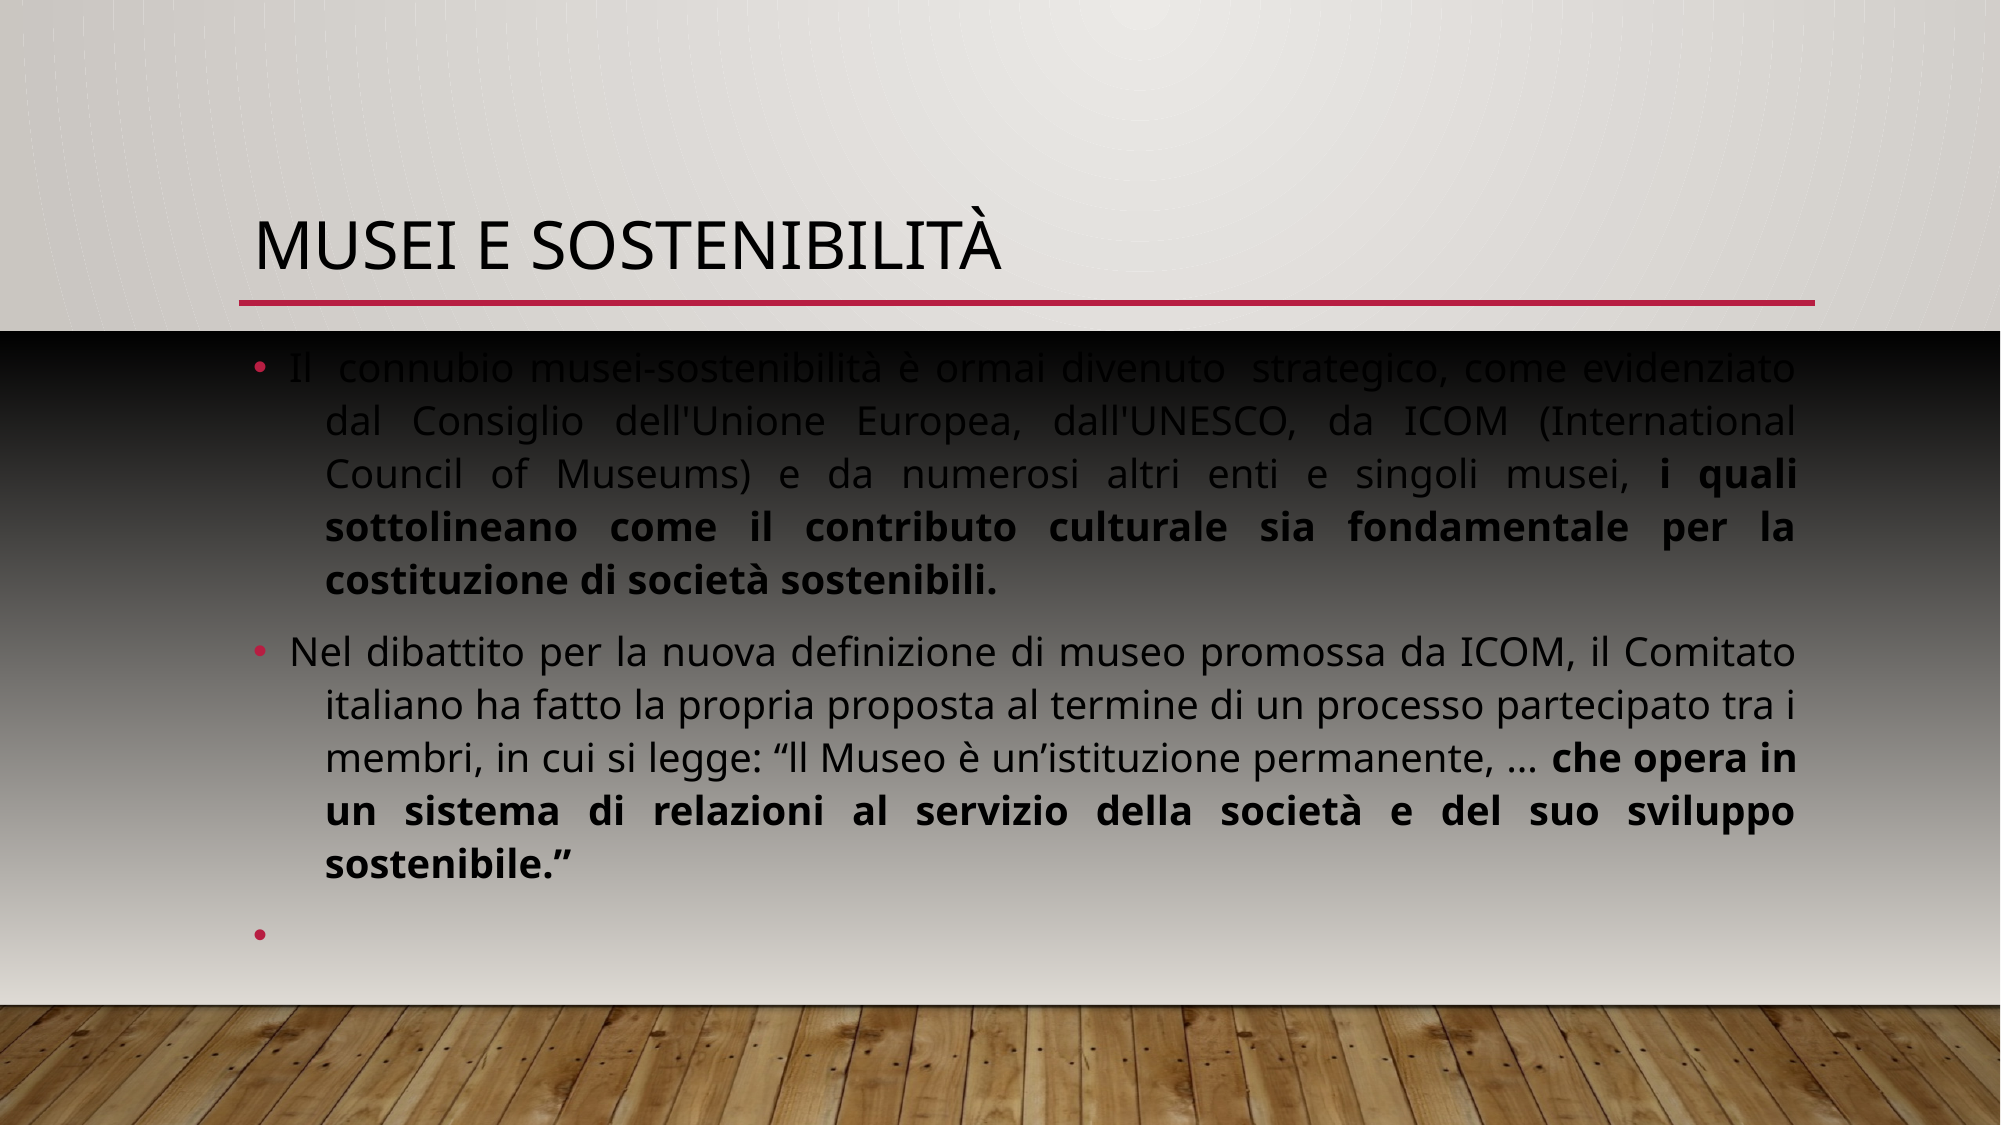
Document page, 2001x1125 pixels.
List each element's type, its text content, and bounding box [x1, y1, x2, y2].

list Il connubio musei-sostenibilità è ormai divenuto strategico, come evidenziato dal Consiglio dell'Unione Europea, dall'UNESCO, da ICOM (International Council of Museums) e da numerosi altri enti e singoli musei, i quali sottolineano come il contributo culturale sia fondamentale per la costituzione di società sostenibili. Nel dibattito per la nuova definizione di museo promossa da ICOM, il Comitato italiano ha fatto la propria proposta al termine di un processo partecipato tra i membri, in cui si legge: “ll Museo è un’istituzione permanente, … che opera in un sistema di relazioni al servizio della società e del suo sviluppo sostenibile.” [238, 330, 1814, 897]
title Musei e sostenibilità [238, 131, 1814, 305]
